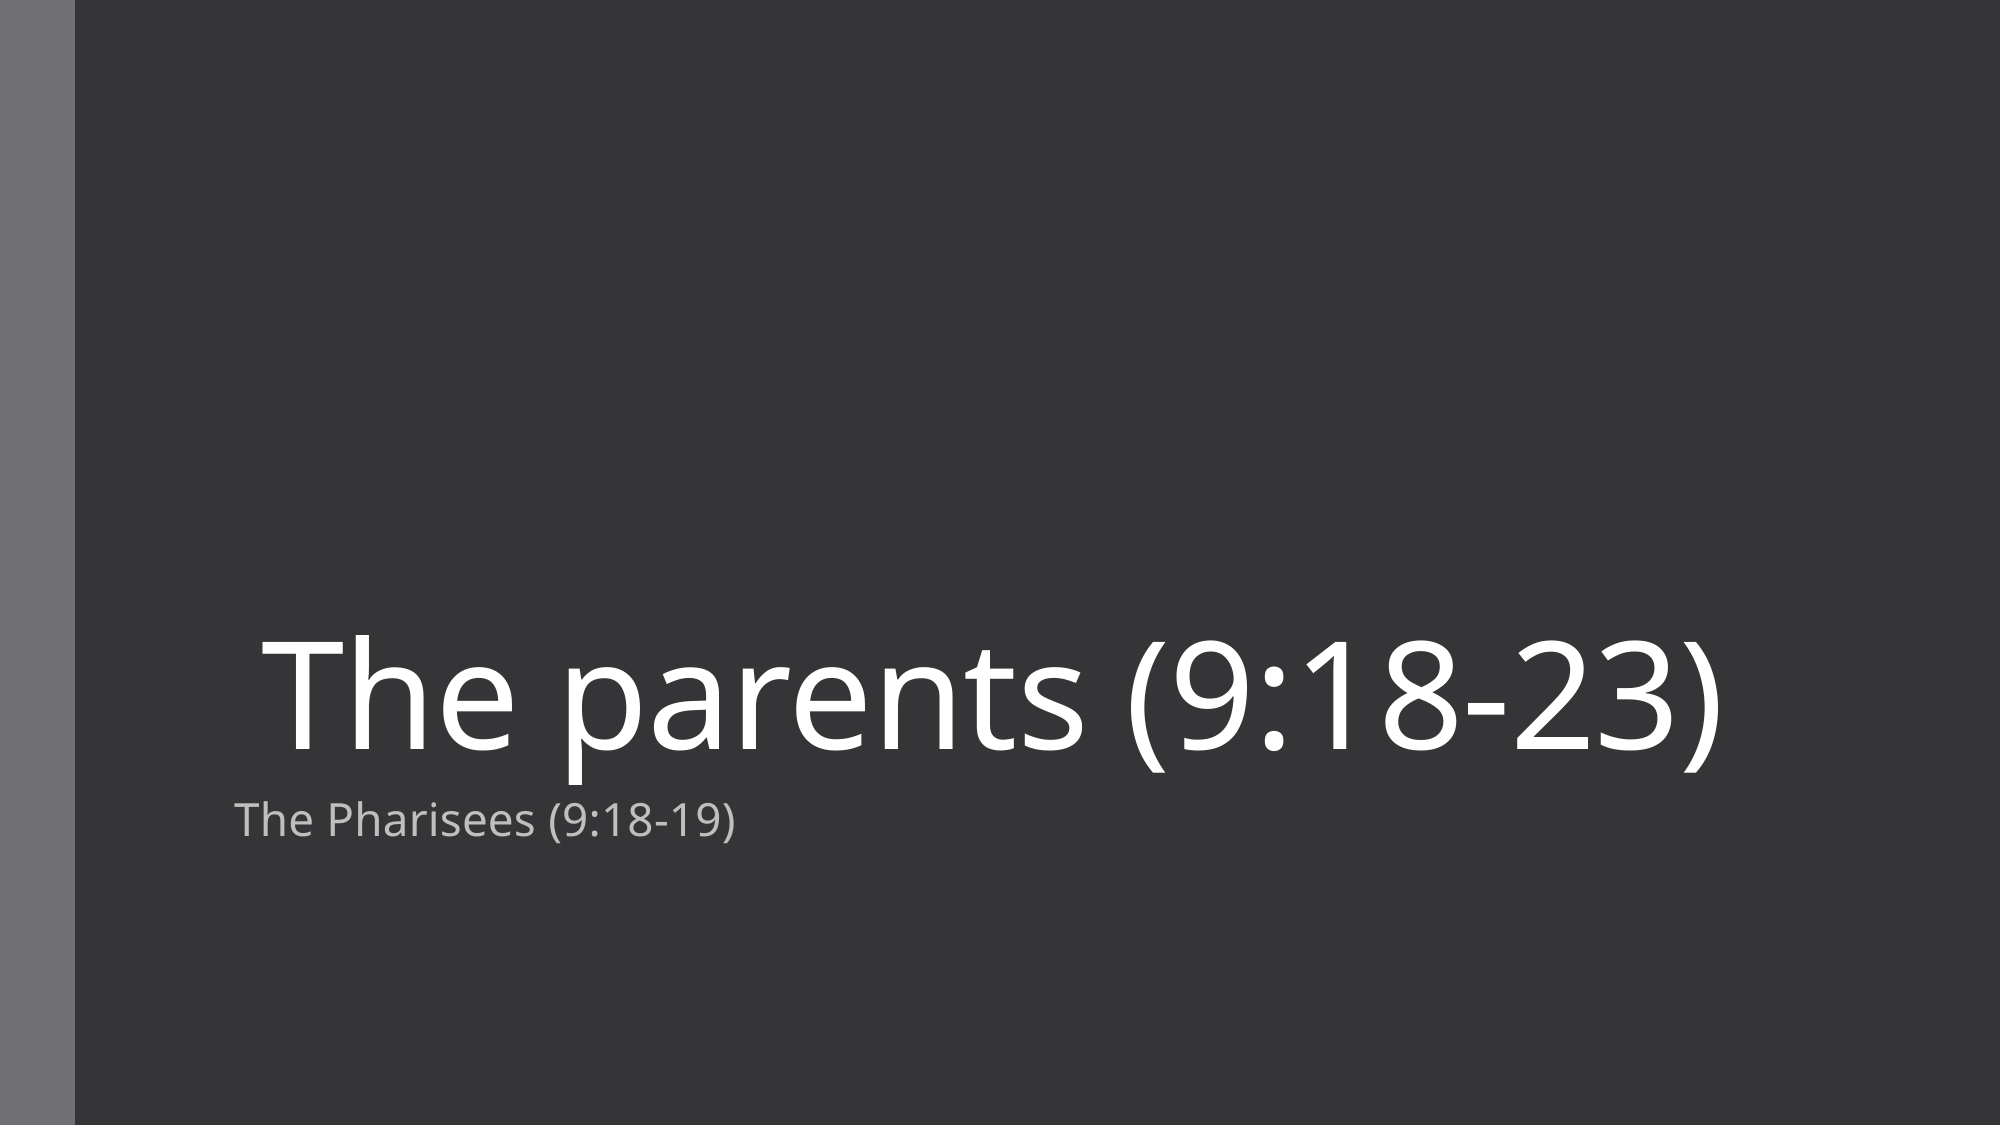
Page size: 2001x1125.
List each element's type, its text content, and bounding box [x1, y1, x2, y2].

subtitle The Pharisees (9:18-19) [206, 787, 1752, 1066]
title The parents (9:18-23) [206, 124, 1752, 787]
